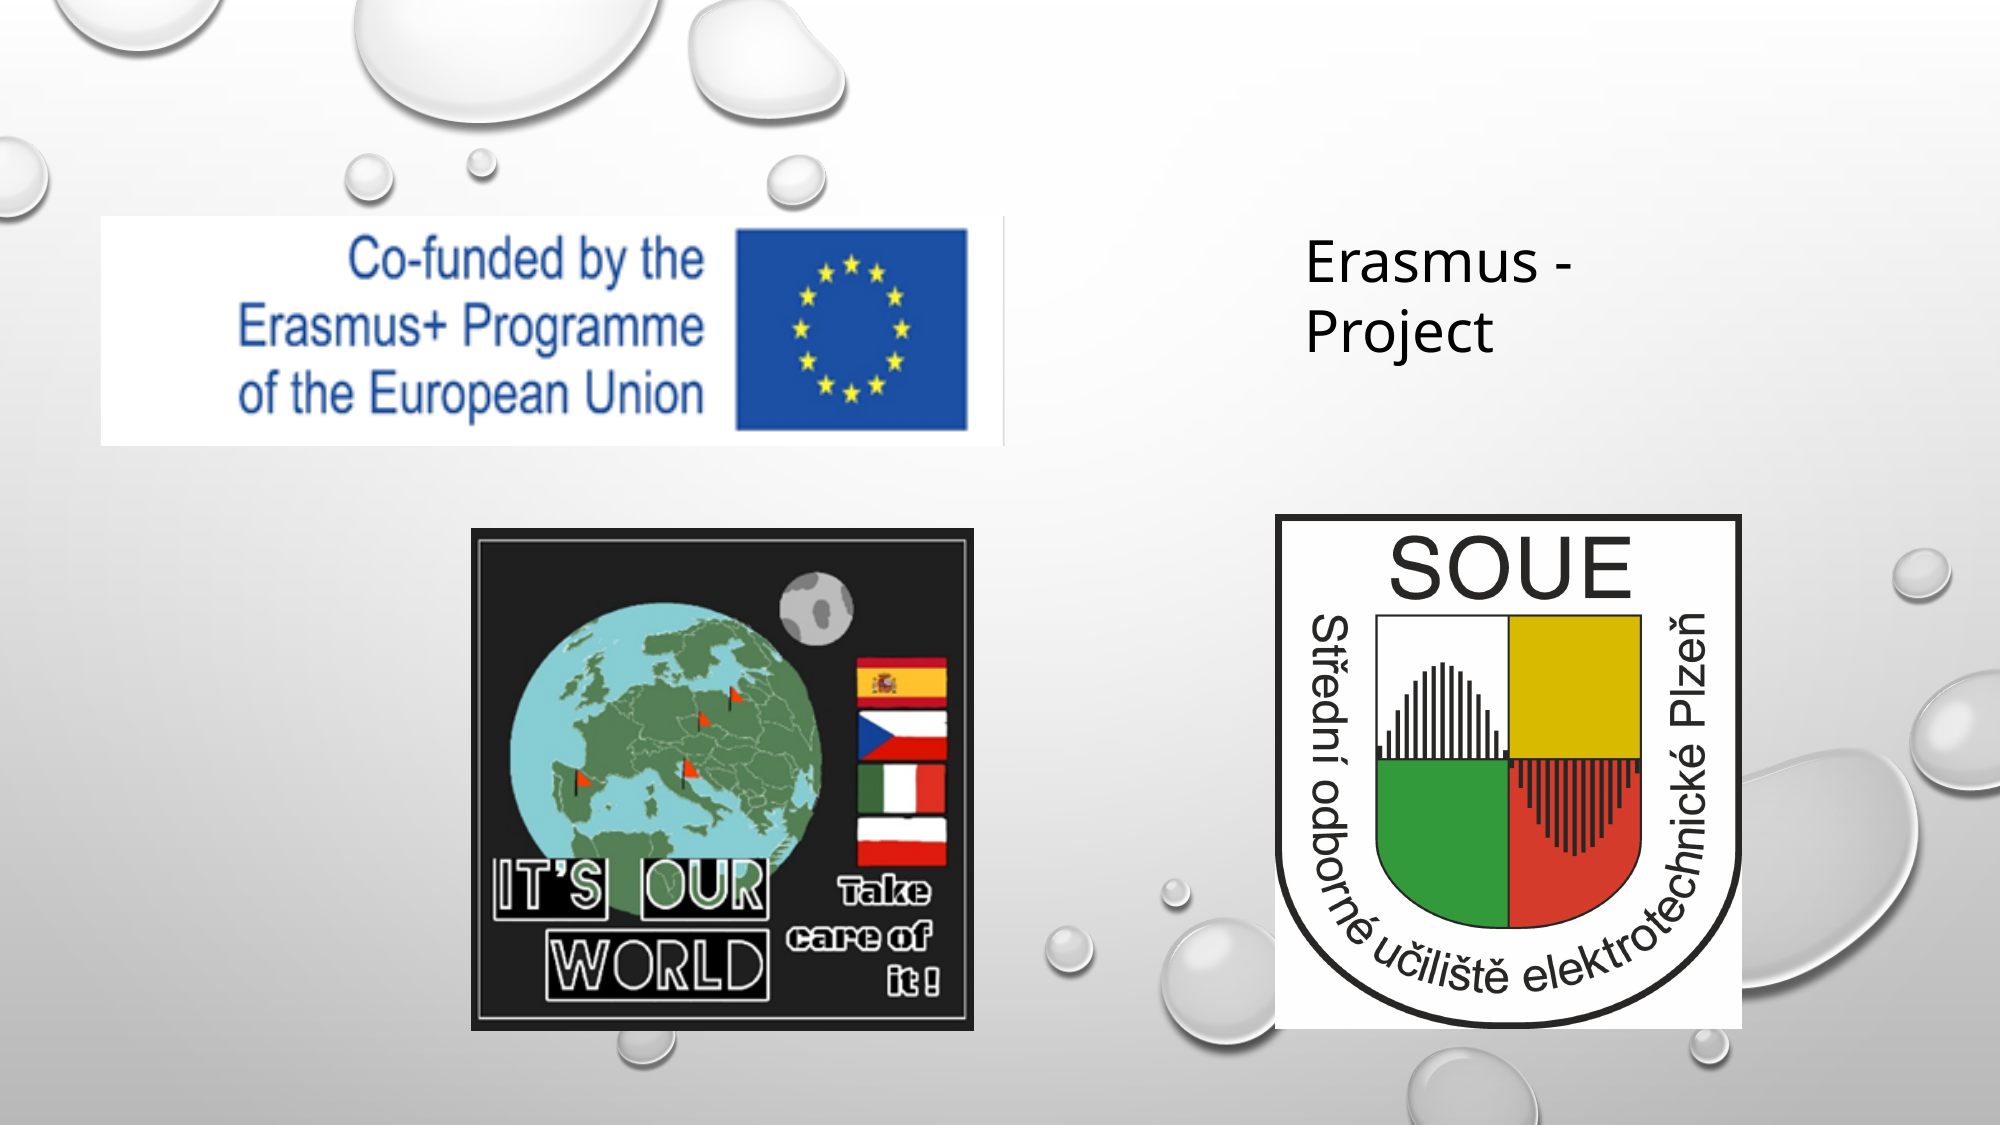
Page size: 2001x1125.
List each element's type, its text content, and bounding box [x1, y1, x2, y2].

text_box Erasmus - Project [1289, 216, 1760, 303]
picture [1275, 514, 1742, 1029]
picture [100, 216, 1007, 446]
picture [471, 528, 974, 1031]
